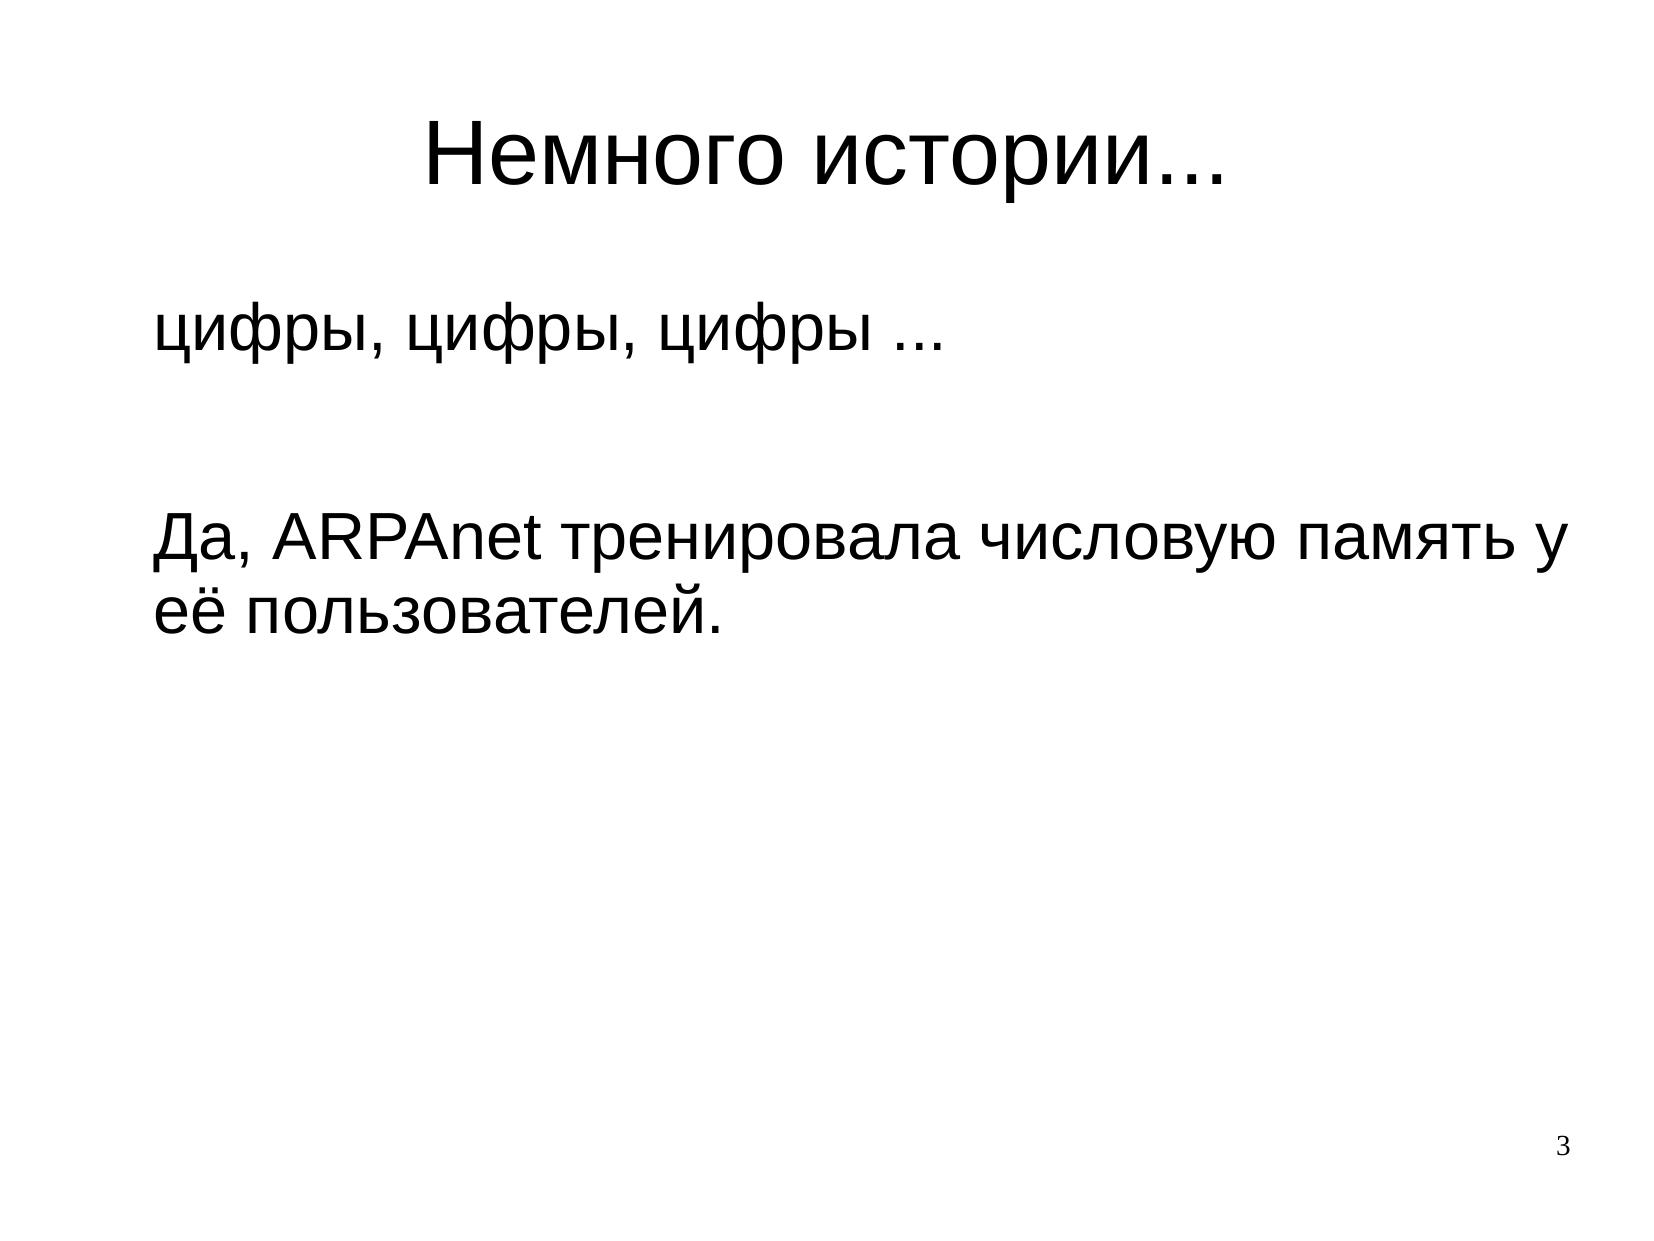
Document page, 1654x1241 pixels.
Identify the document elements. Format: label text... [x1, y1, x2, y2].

title Немного истории... [82, 49, 1571, 257]
list цифры, цифры, цифры ... Да, ARPAnet тренировала числовую память у её пользователей. [82, 290, 1571, 1109]
